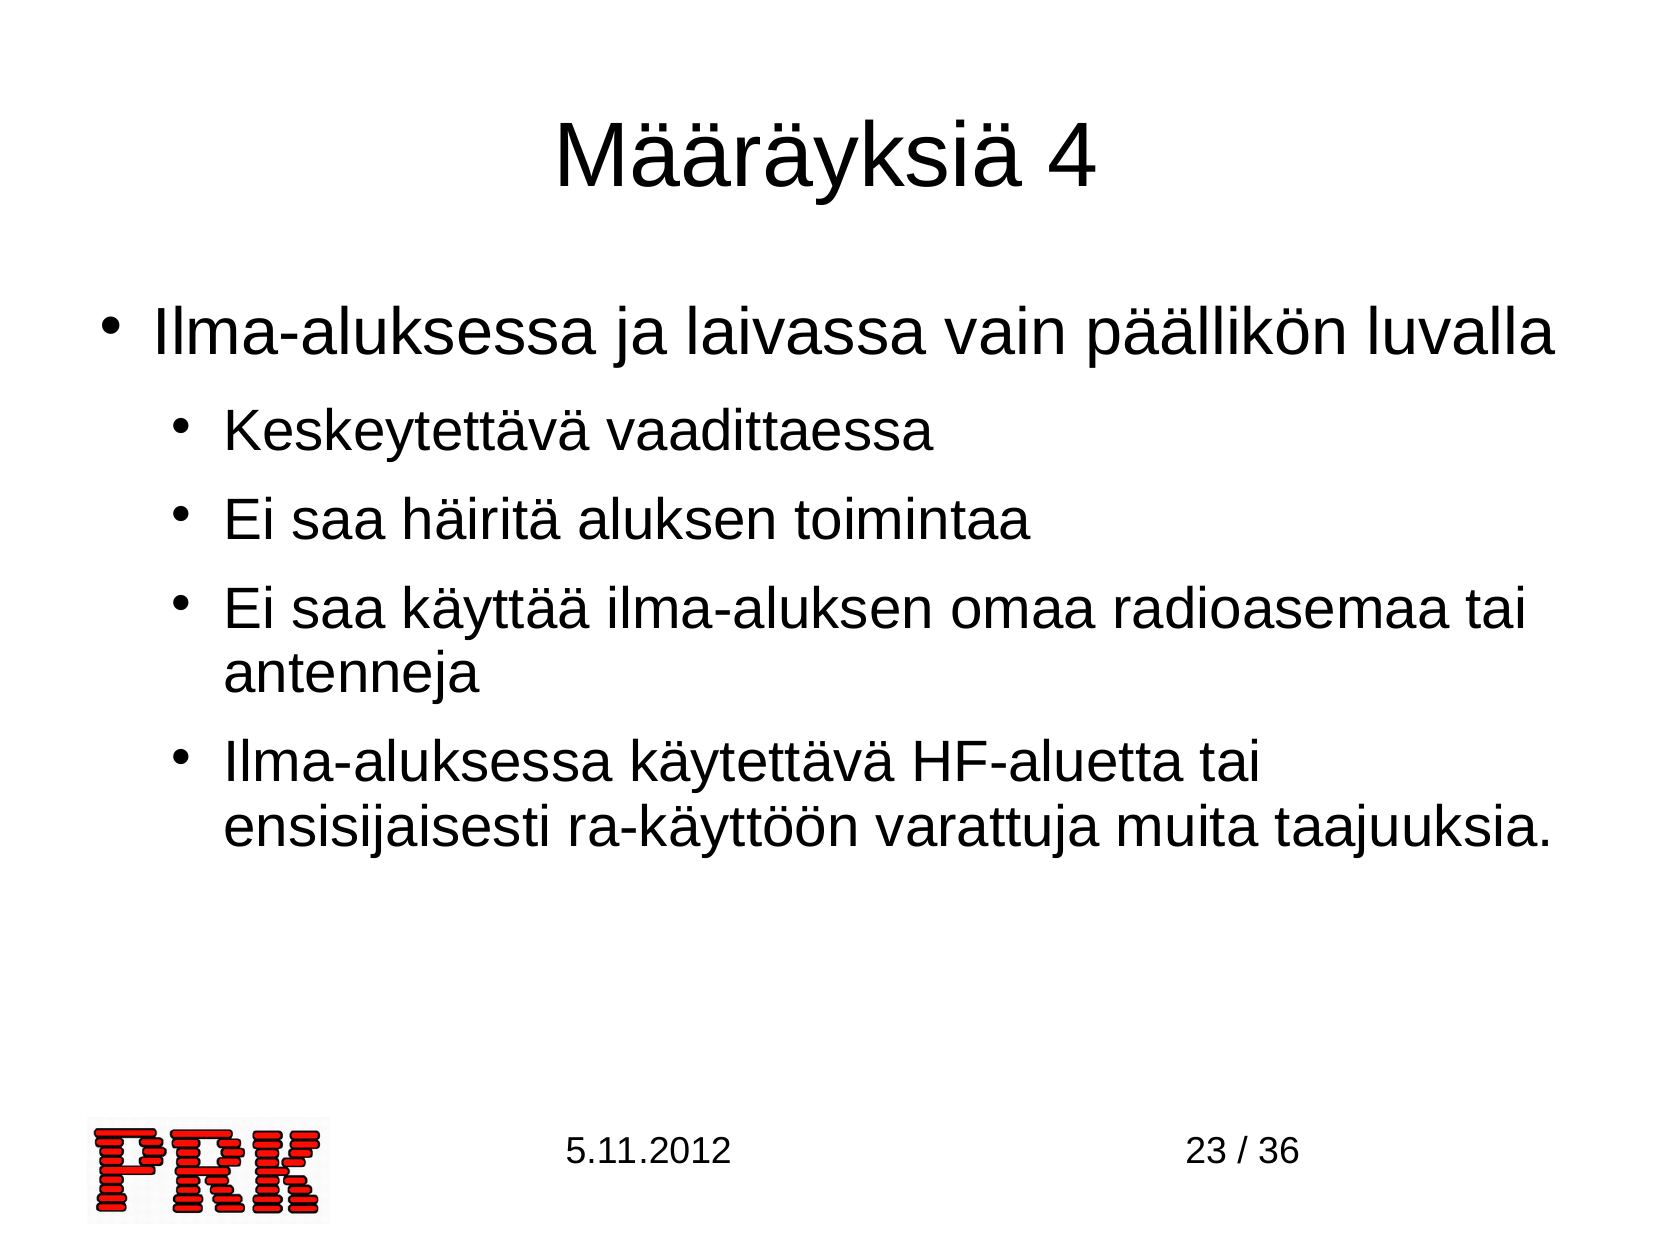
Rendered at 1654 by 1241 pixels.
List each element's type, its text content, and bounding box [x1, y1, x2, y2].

picture [87, 1117, 330, 1224]
title Määräyksiä 4 [82, 49, 1571, 257]
list Ilma-aluksessa ja laivassa vain päällikön luvalla Keskeytettävä vaadittaessa Ei saa häiritä aluksen toimintaa Ei saa käyttää ilma-aluksen omaa radioasemaa tai antenneja Ilma-aluksessa käytettävä HF-aluetta tai ensisijaisesti ra-käyttöön varattuja muita taajuuksia. [82, 290, 1571, 1109]
